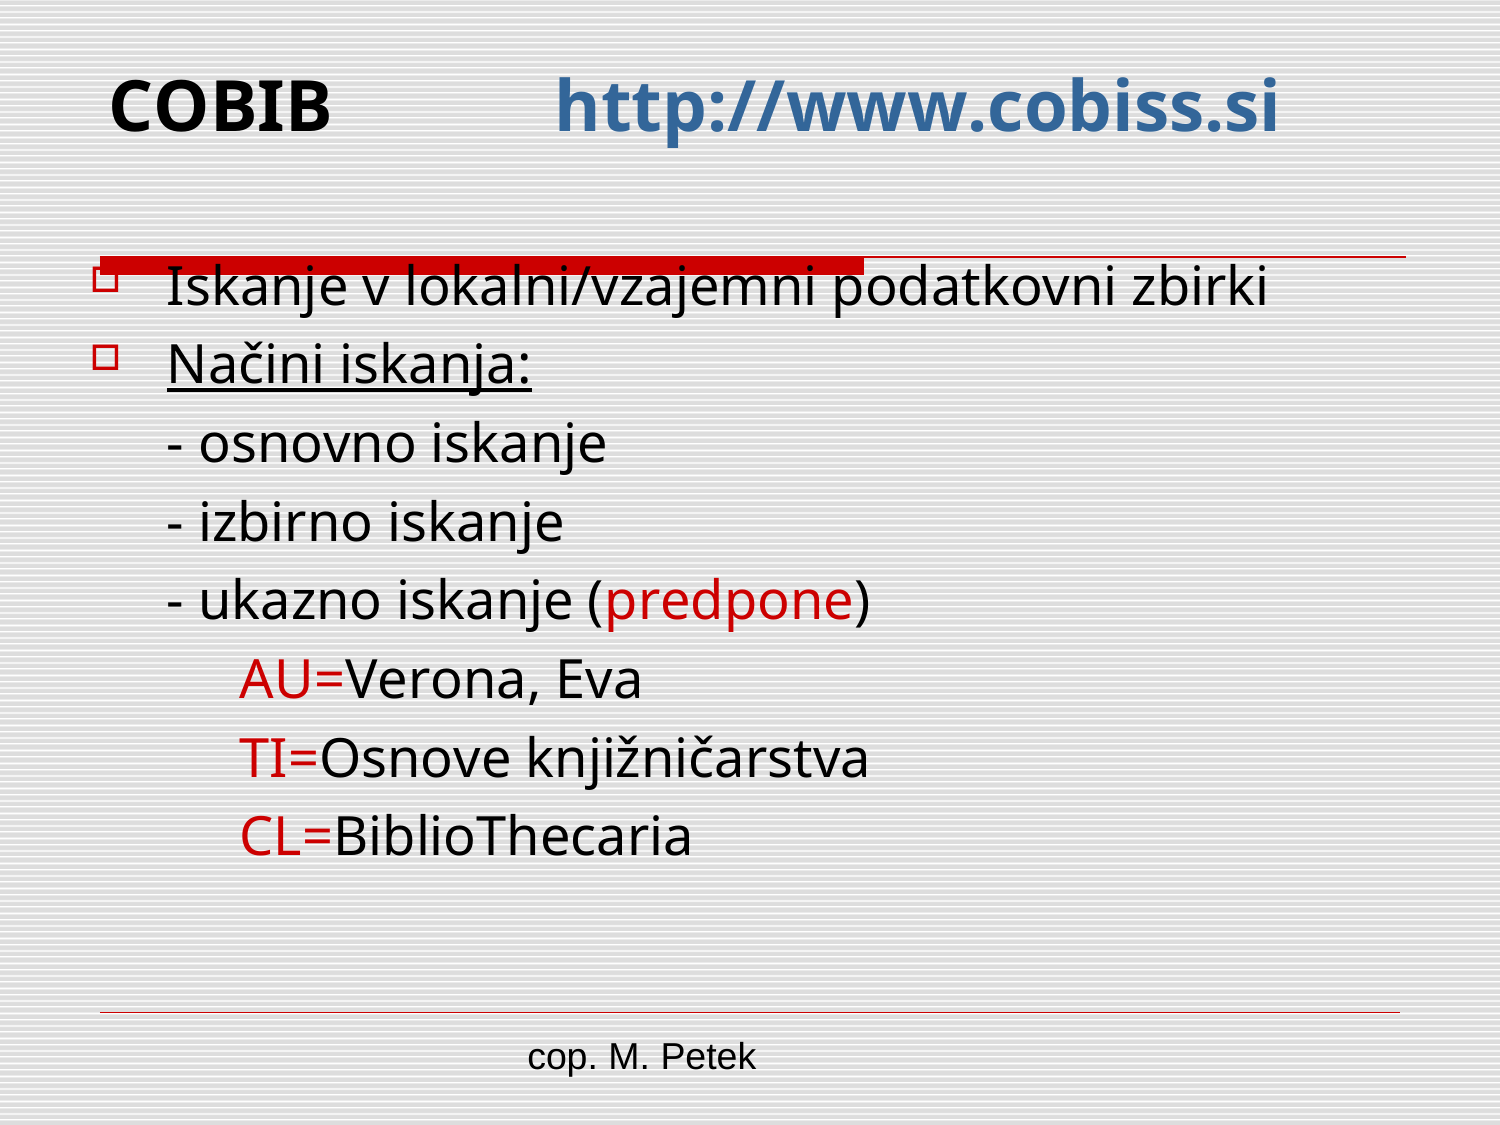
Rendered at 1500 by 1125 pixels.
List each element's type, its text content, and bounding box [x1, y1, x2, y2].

title COBIB http://www.cobiss.si [94, 49, 1407, 243]
list Iskanje v lokalni/vzajemni podatkovni zbirki Načini iskanja: - osnovno iskanje - izbirno iskanje - ukazno iskanje (predpone) AU=Verona, Eva TI=Osnove knjižničarstva CL=BiblioThecaria [75, 243, 1426, 1083]
picture [0, 0, 1500, 1125]
